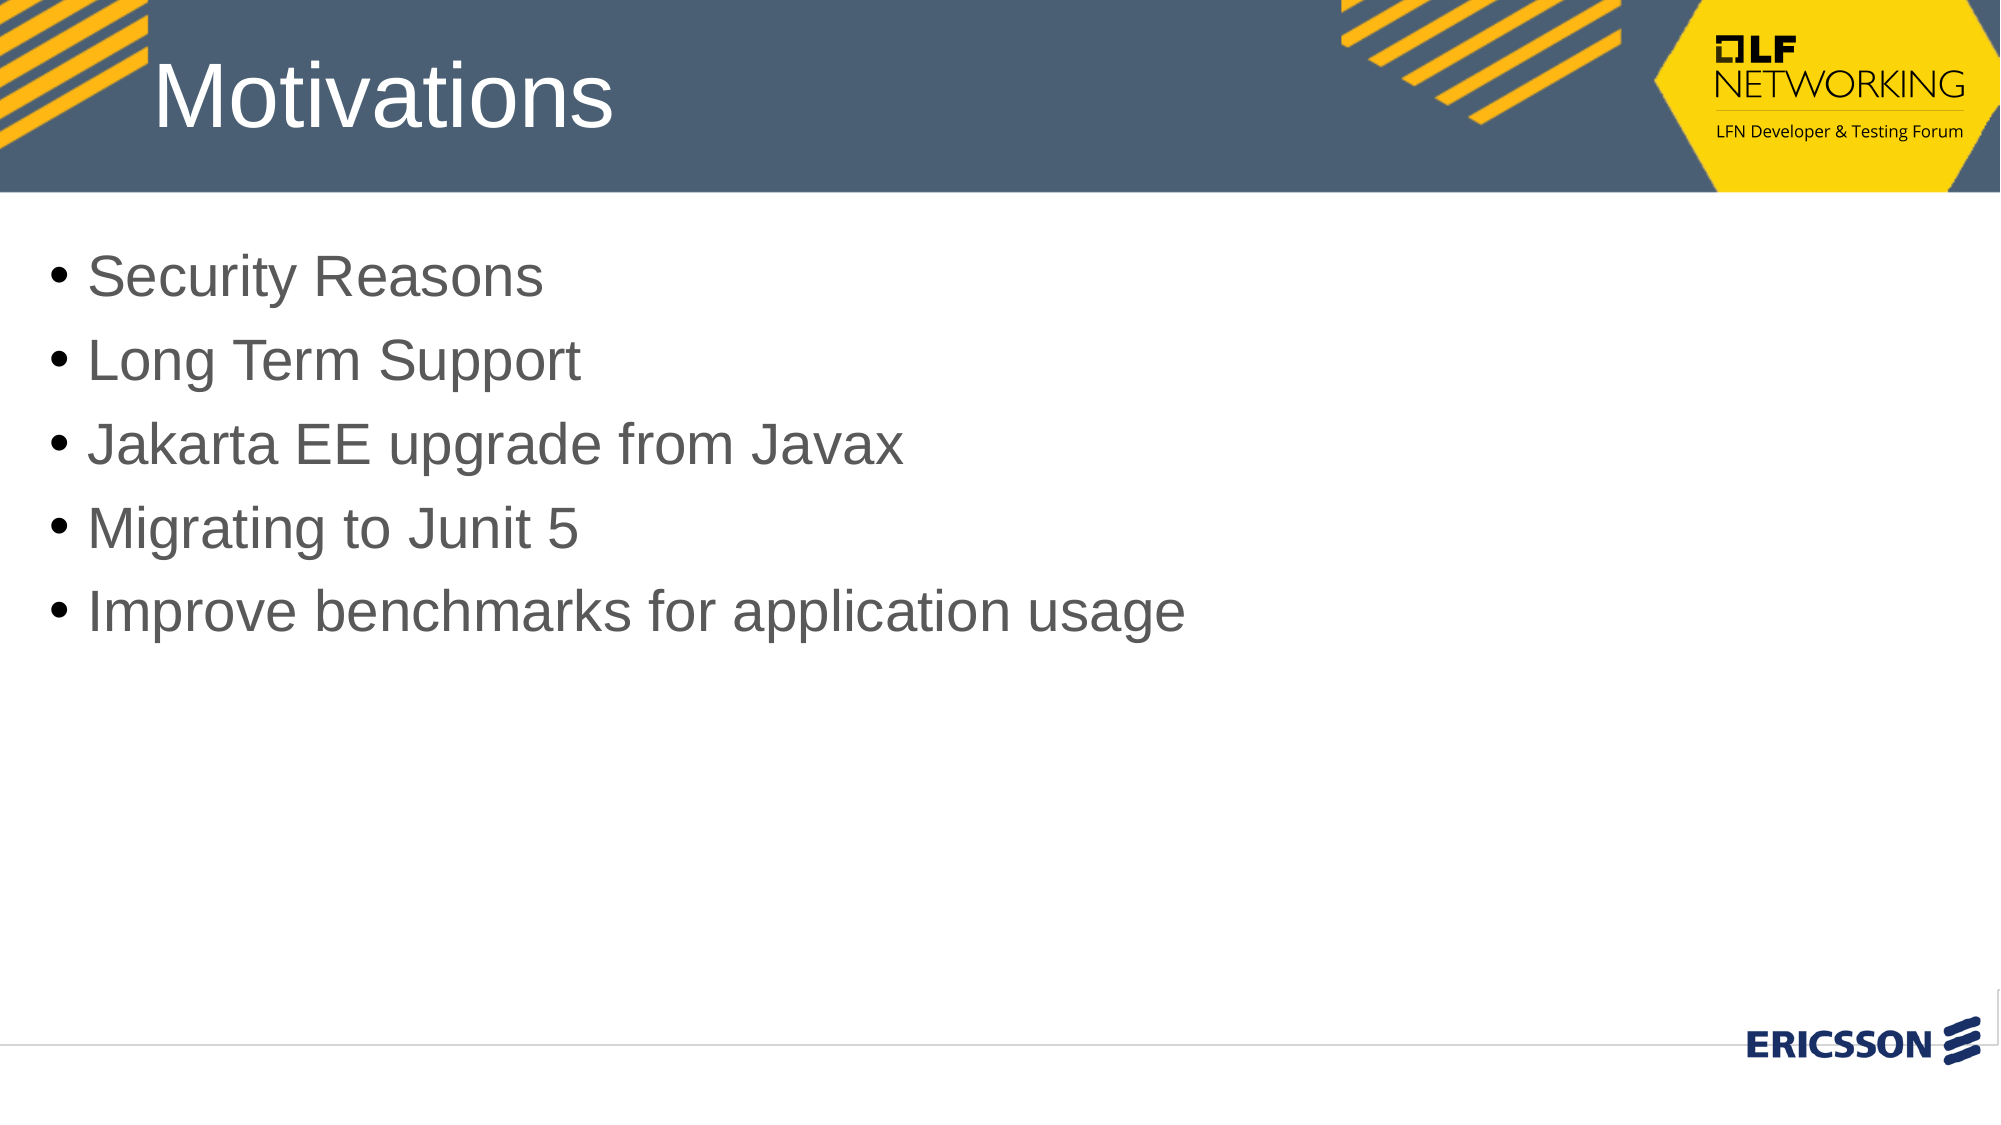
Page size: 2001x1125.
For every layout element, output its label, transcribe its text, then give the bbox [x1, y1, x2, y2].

list Security Reasons Long Term Support Jakarta EE upgrade from Javax Migrating to Junit 5 Improve benchmarks for application usage [34, 238, 1954, 1014]
title Motivations [137, 5, 1655, 191]
picture [0, 0, 2000, 1116]
